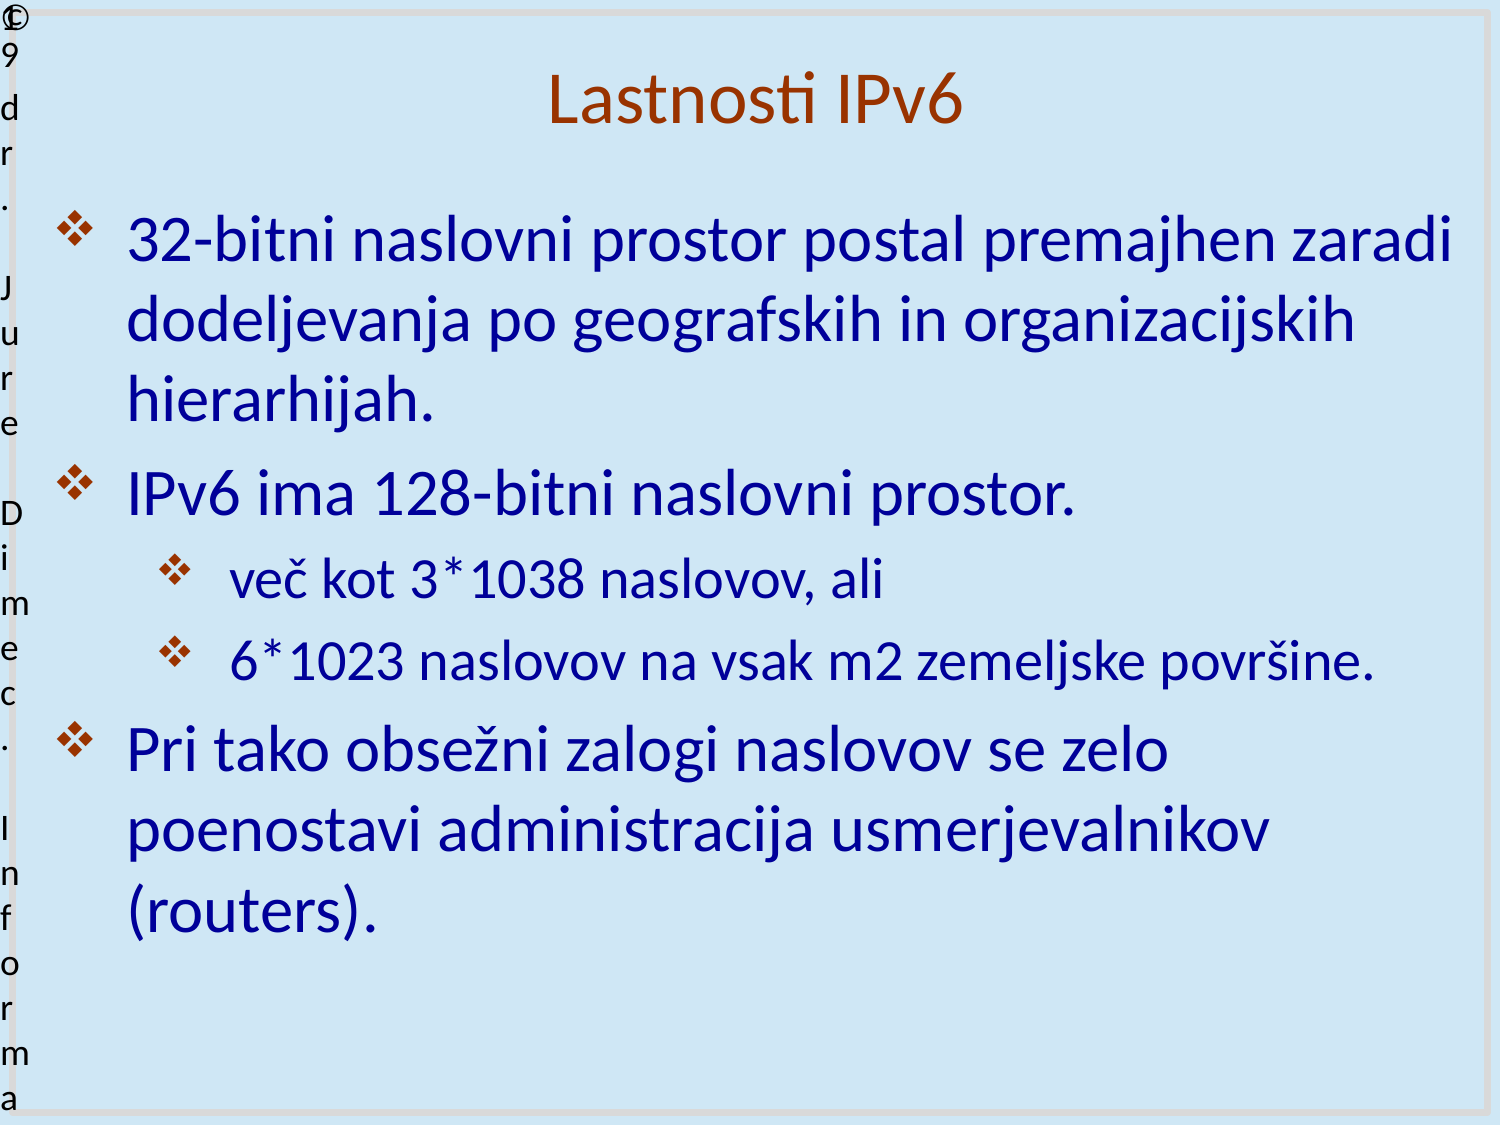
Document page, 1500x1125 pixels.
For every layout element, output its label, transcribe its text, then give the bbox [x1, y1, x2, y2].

list 32-bitni naslovni prostor postal premajhen zaradi dodeljevanja po geografskih in organizacijskih hierarhijah. IPv6 ima 128-bitni naslovni prostor. več kot 3*1038 naslovov, ali 6*1023 naslovov na vsak m2 zemeljske površine. Pri tako obsežni zalogi naslovov se zelo poenostavi administracija usmerjevalnikov (routers). [37, 187, 1475, 1050]
title Lastnosti IPv6 [37, 37, 1475, 150]
